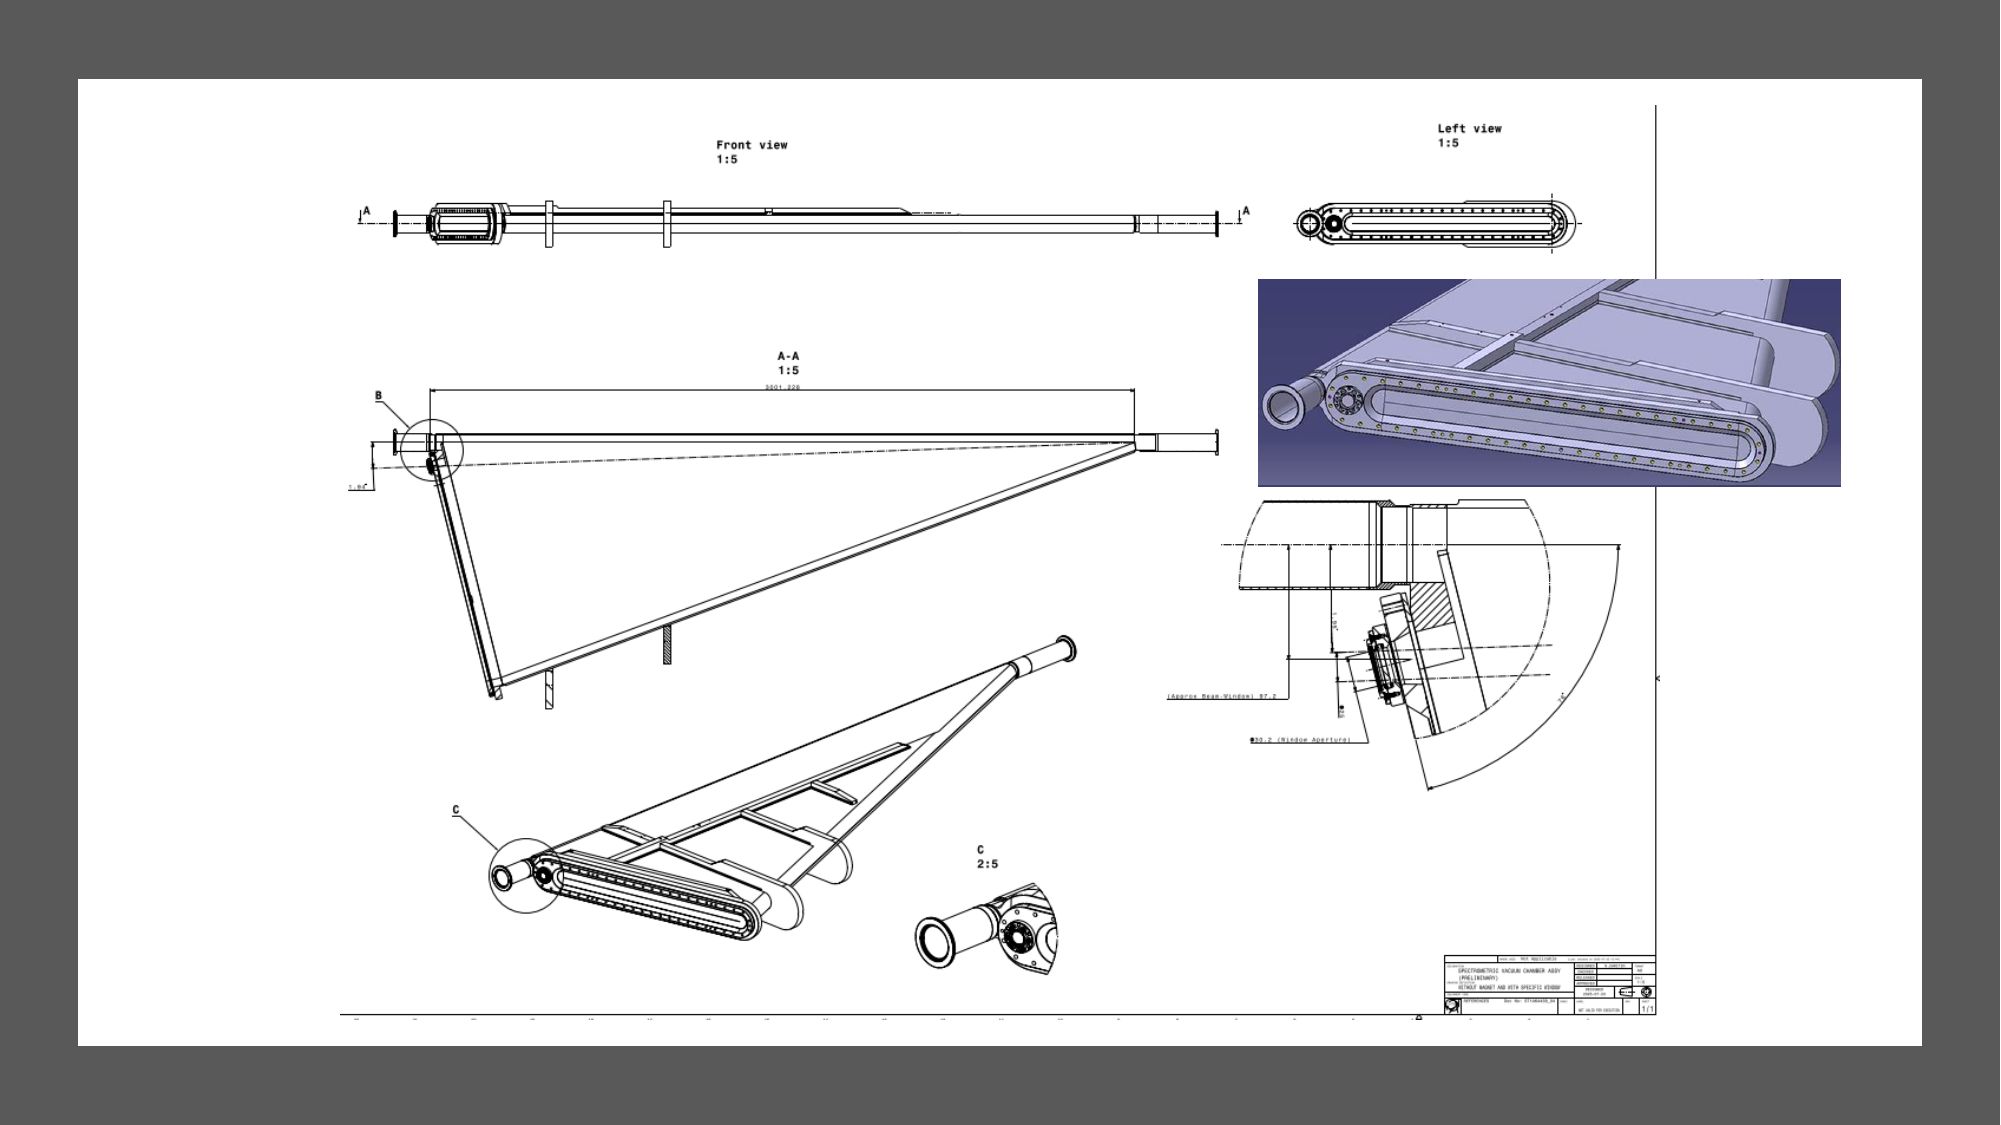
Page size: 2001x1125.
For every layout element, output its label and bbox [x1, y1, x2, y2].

text_box [0, 0, 2000, 1125]
picture [340, 105, 1841, 1020]
